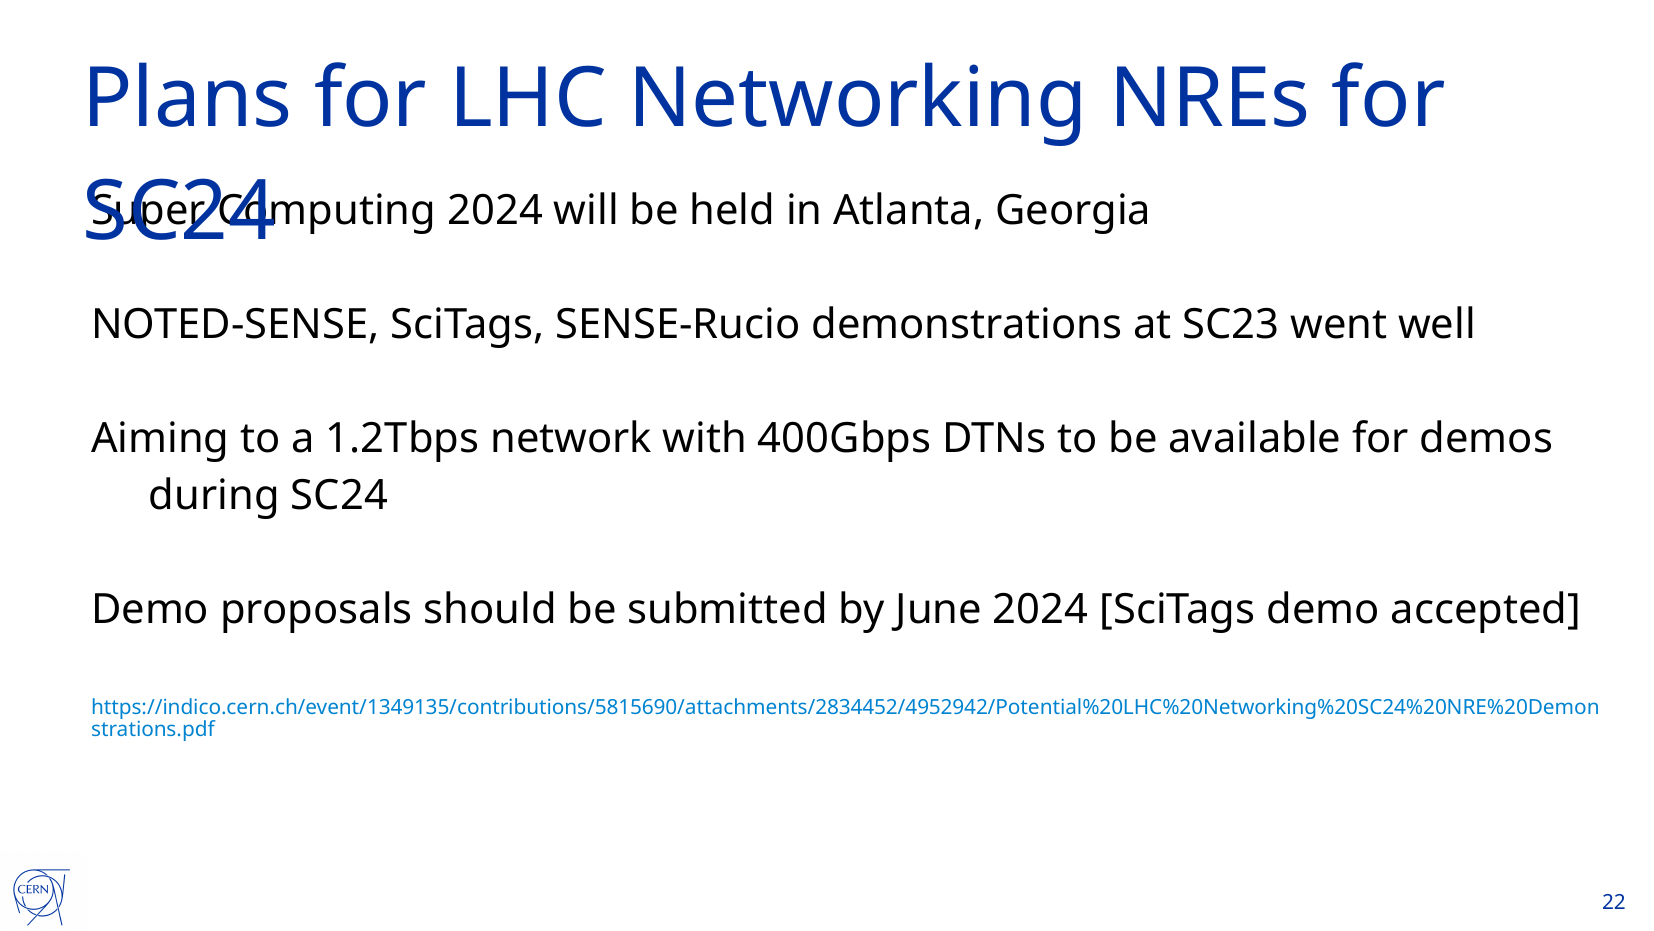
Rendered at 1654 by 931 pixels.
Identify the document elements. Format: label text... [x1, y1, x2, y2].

text_box Super Computing 2024 will be held in Atlanta, Georgia NOTED-SENSE, SciTags, SENSE-Rucio demonstrations at SC23 went well Aiming to a 1.2Tbps network with 400Gbps DTNs to be available for demos during SC24 Demo proposals should be submitted by June 2024 [SciTags demo accepted] https://indico.cern.ch/event/1349135/contributions/5815690/attachments/2834452/4952942/Potential%20LHC%20Networking%20SC24%20NRE%20Demonstrations.pdf [76, 172, 1619, 931]
picture [0, 850, 76, 931]
title Plans for LHC Networking NREs for SC24 [82, 37, 1571, 142]
